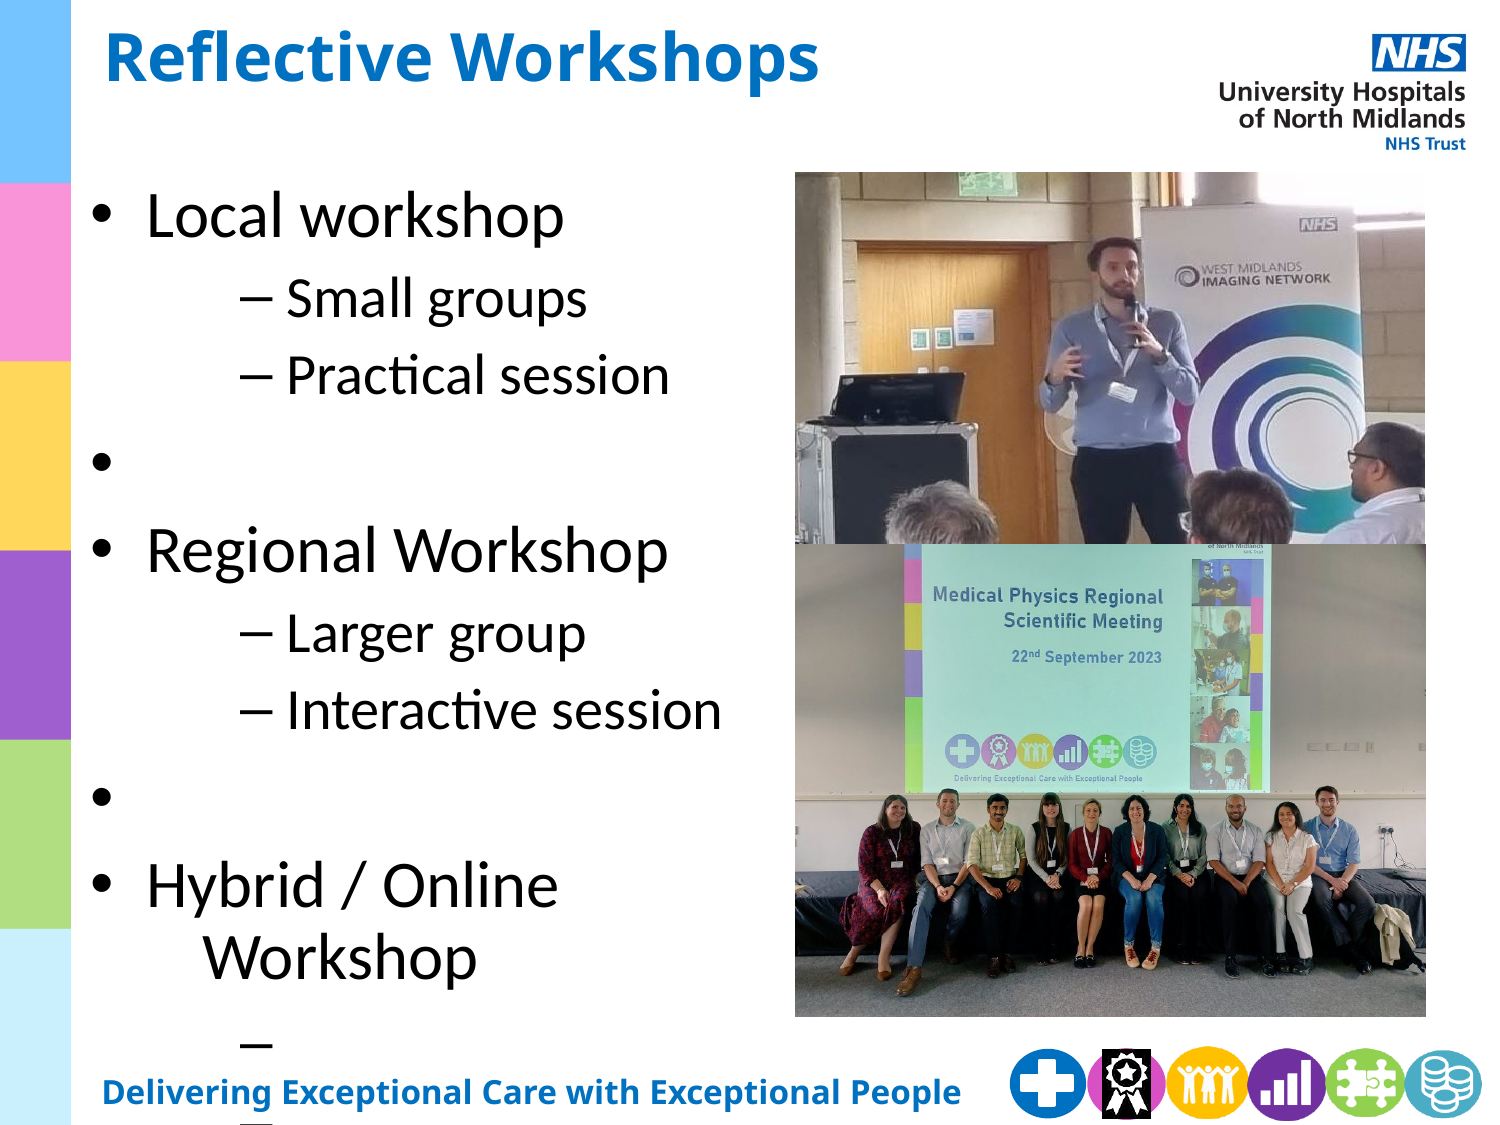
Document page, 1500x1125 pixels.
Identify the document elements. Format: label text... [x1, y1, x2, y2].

title Reflective Workshops [88, 7, 1205, 103]
picture [795, 172, 1426, 1017]
list Local workshop Small groups Practical session Regional Workshop Larger group Interactive session Hybrid / Online Workshop [75, 172, 751, 1005]
